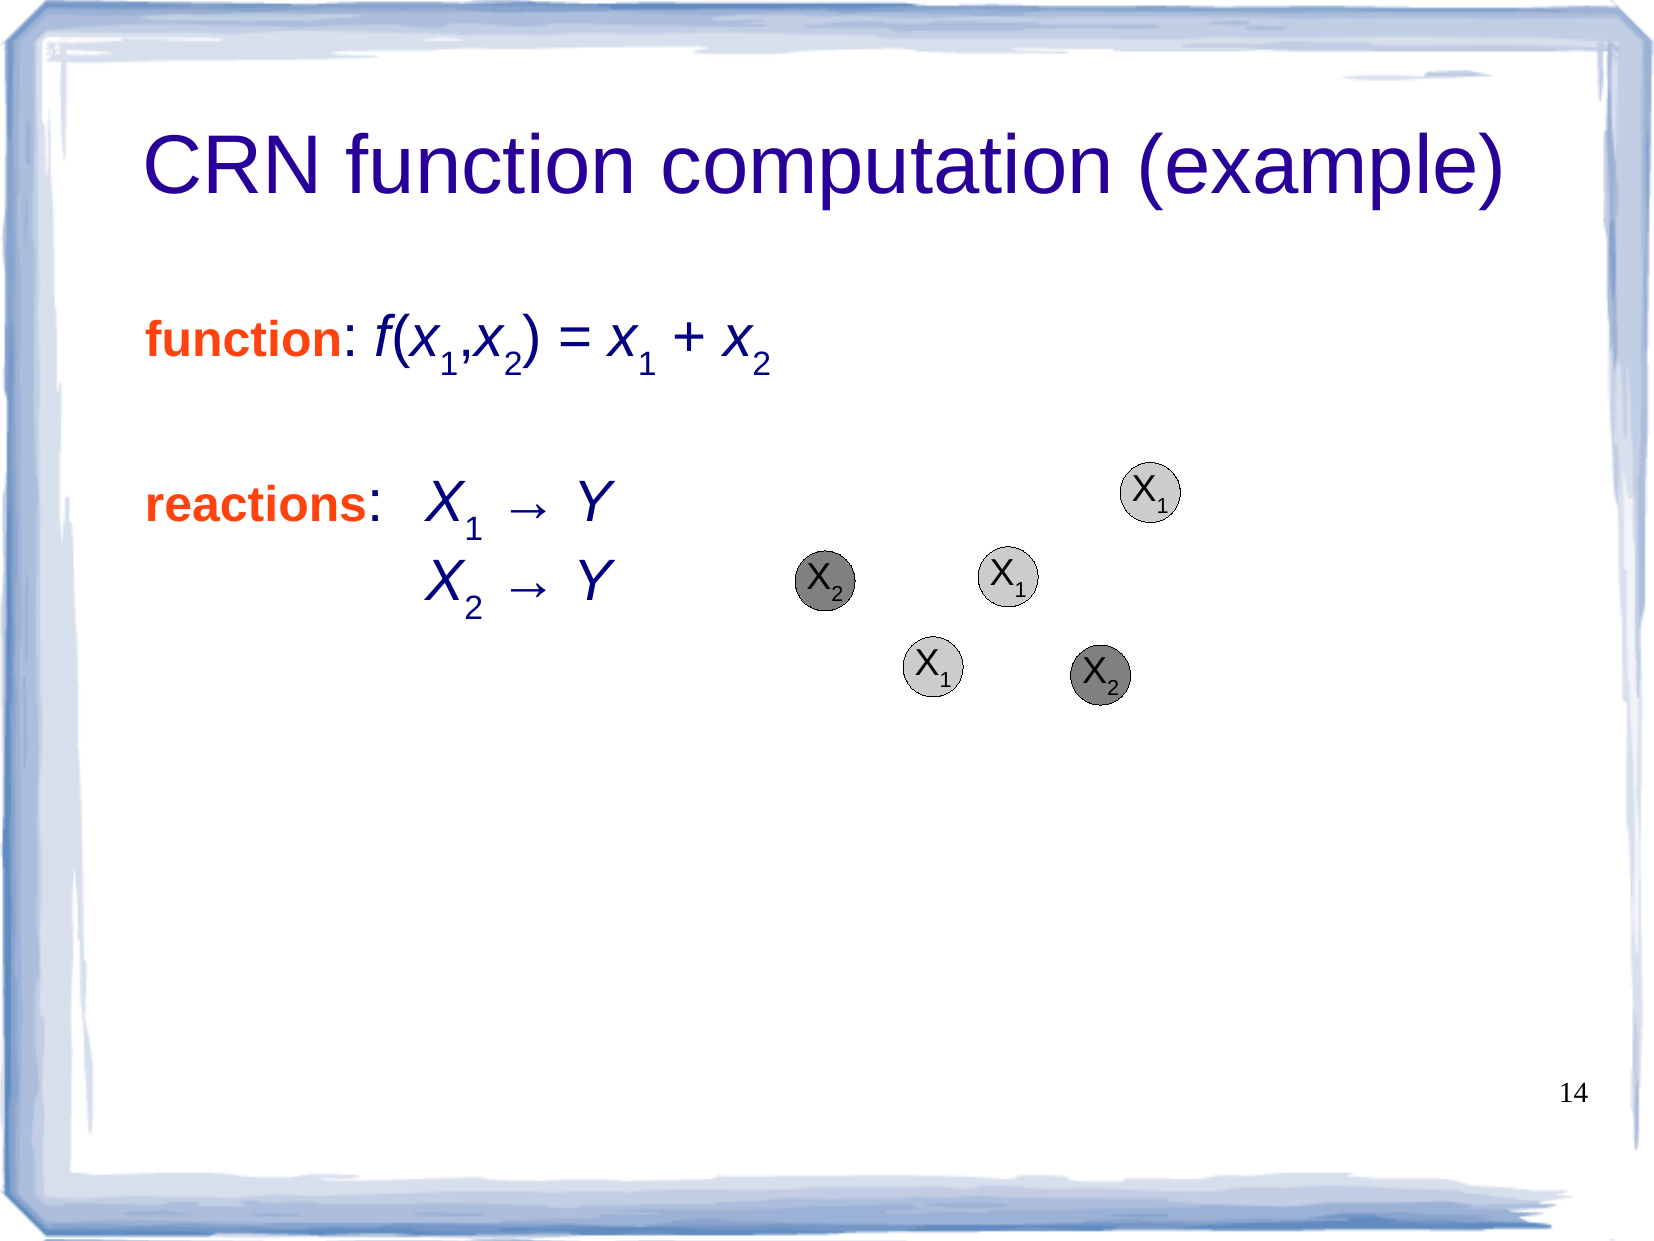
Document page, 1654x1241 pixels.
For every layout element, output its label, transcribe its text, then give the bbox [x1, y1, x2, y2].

text_box X1 → Y X2 → Y [410, 461, 667, 634]
text_box X1 [978, 546, 1039, 607]
text_box X1 [903, 636, 964, 697]
title CRN function computation (example) [75, 71, 1576, 258]
picture [0, 0, 1654, 1241]
text_box X2 [795, 550, 856, 611]
text_box reactions: [130, 461, 410, 557]
text_box X2 [1070, 645, 1131, 706]
text_box function: f(x1,x2) = x1 + x2 [130, 295, 1522, 392]
text_box X1 [1120, 462, 1181, 523]
